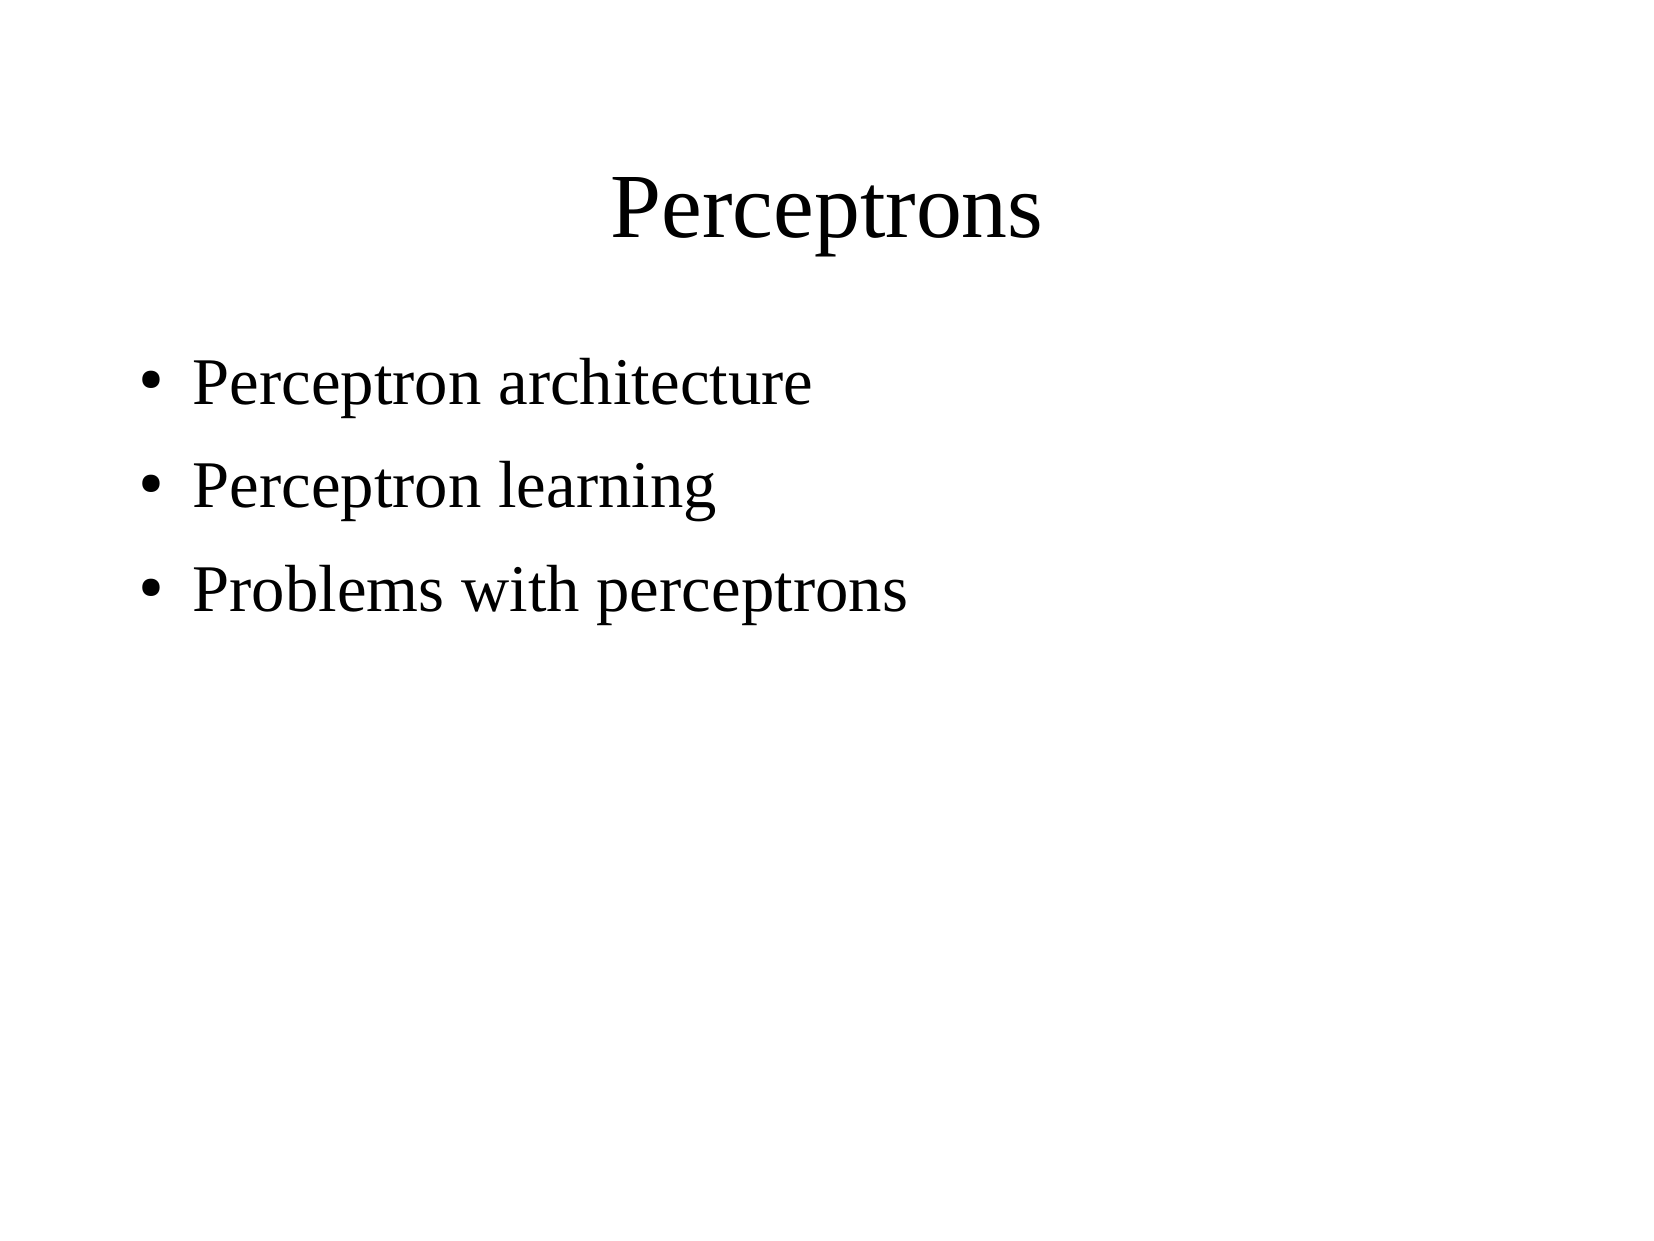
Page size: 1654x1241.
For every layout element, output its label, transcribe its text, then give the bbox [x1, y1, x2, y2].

title Perceptrons [121, 102, 1534, 311]
list Perceptron architecture Perceptron learning Problems with perceptrons [121, 344, 1534, 1127]
